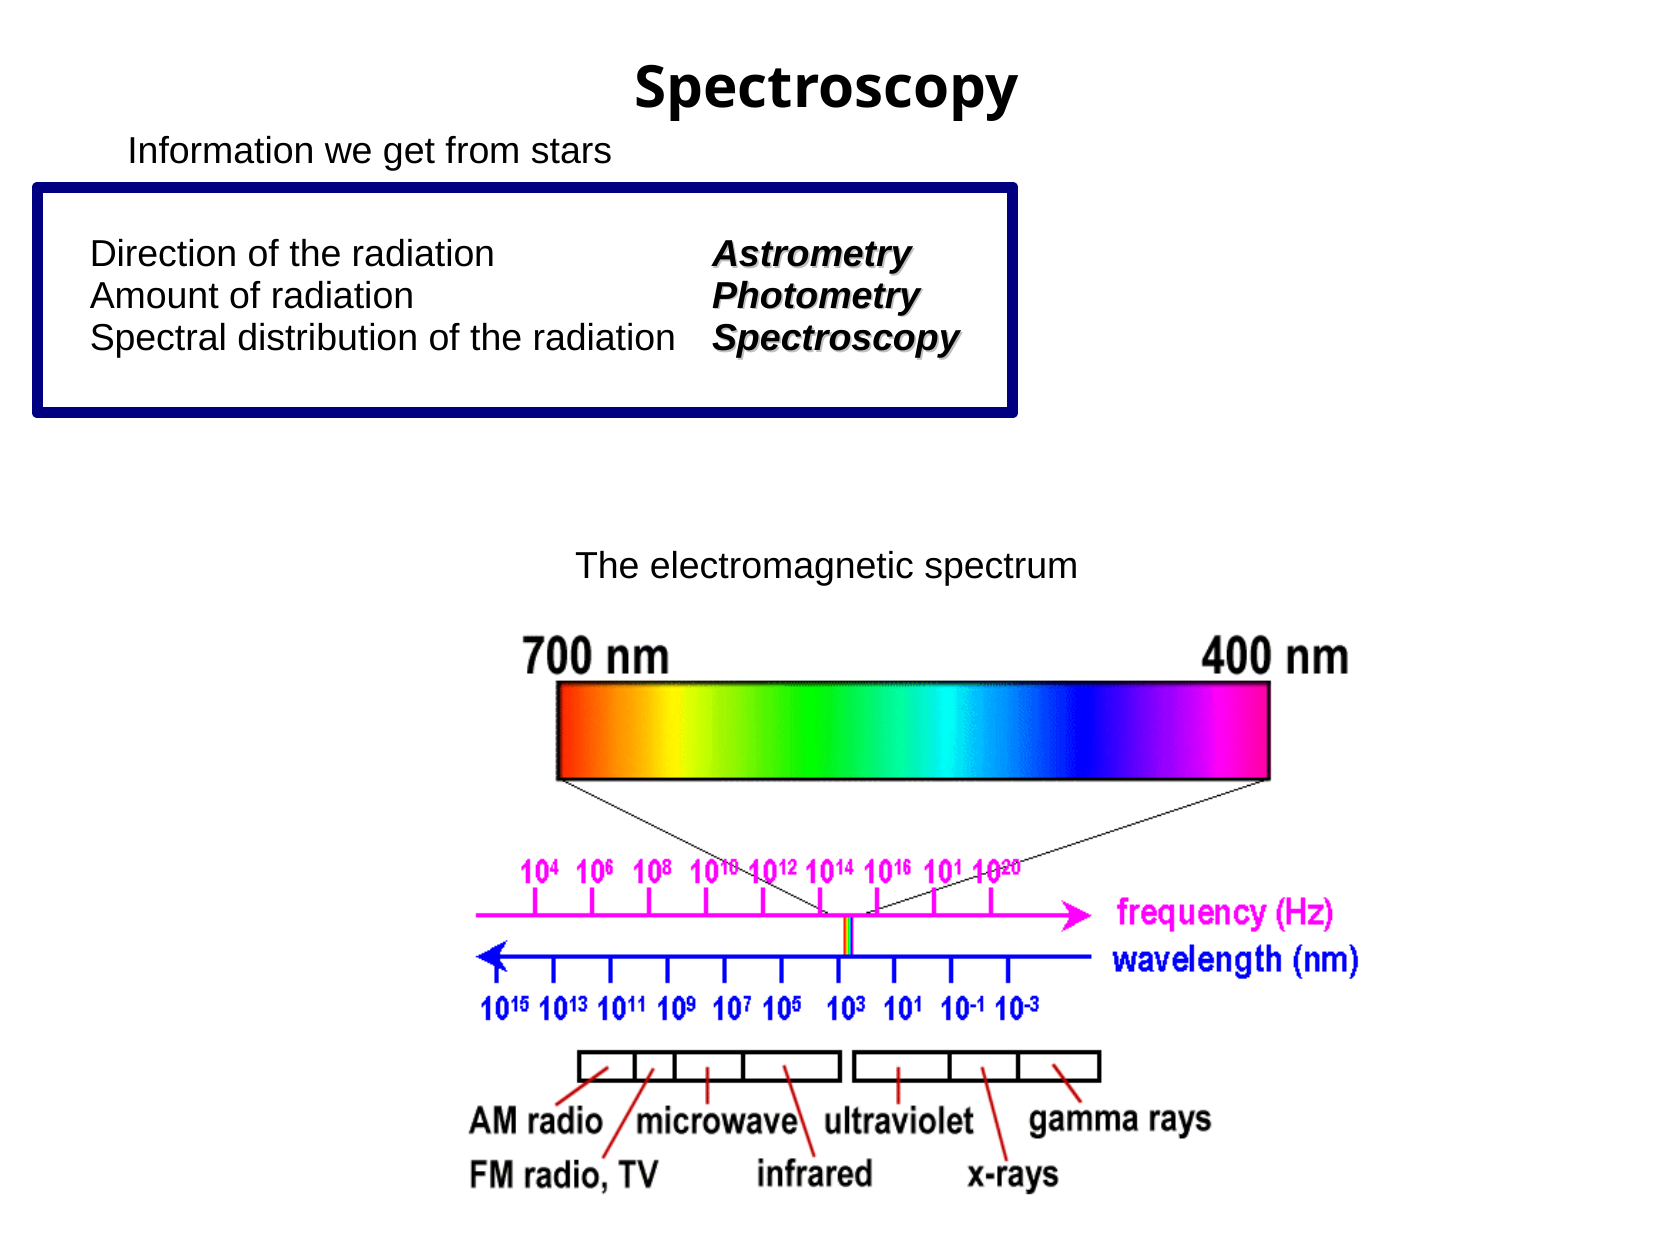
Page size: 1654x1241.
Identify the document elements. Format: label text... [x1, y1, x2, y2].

picture [412, 611, 1388, 1201]
text_box [37, 187, 1013, 413]
text_box The electromagnetic spectrum [0, 536, 1654, 594]
text_box Astrometry Photometry Spectroscopy [697, 225, 975, 366]
text_box Information we get from stars [112, 121, 1538, 263]
text_box Direction of the radiation Amount of radiation Spectral distribution of the radiation [75, 225, 692, 366]
text_box Spectroscopy [0, 37, 1654, 121]
